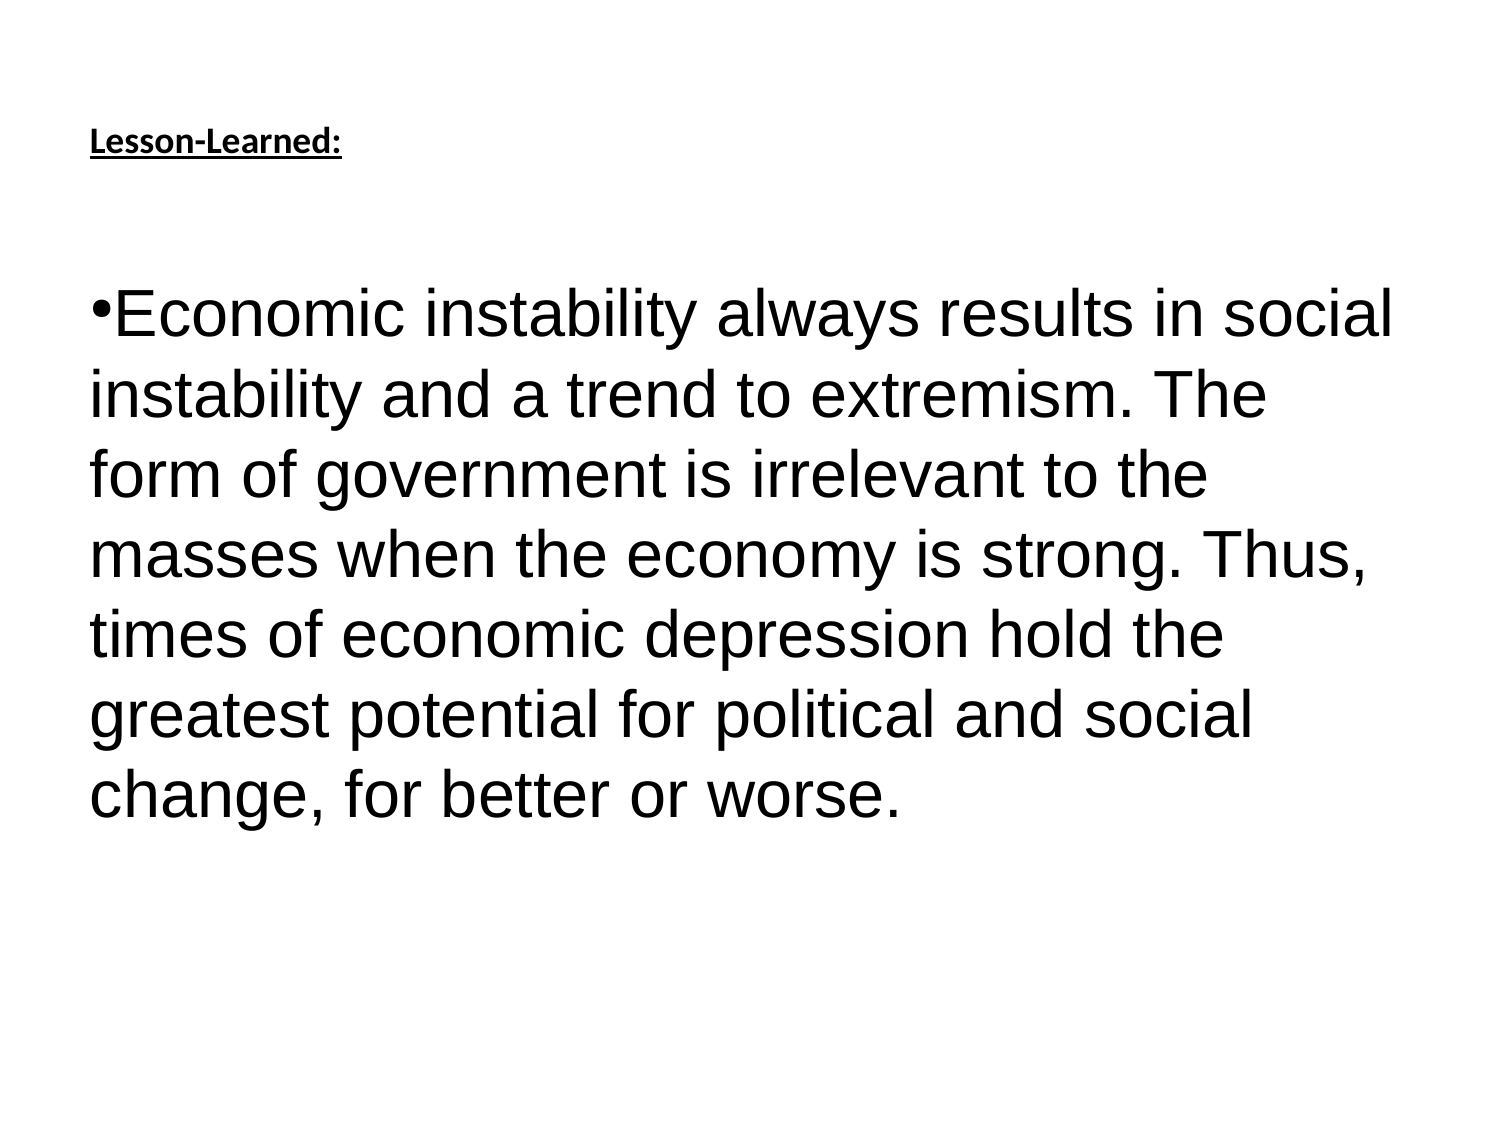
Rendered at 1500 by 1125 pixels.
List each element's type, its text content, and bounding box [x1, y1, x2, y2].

title Lesson-Learned: [75, 45, 1426, 233]
list Economic instability always results in social instability and a trend to extremism. The form of government is irrelevant to the masses when the economy is strong. Thus, times of economic depression hold the greatest potential for political and social change, for better or worse. [75, 262, 1426, 1006]
